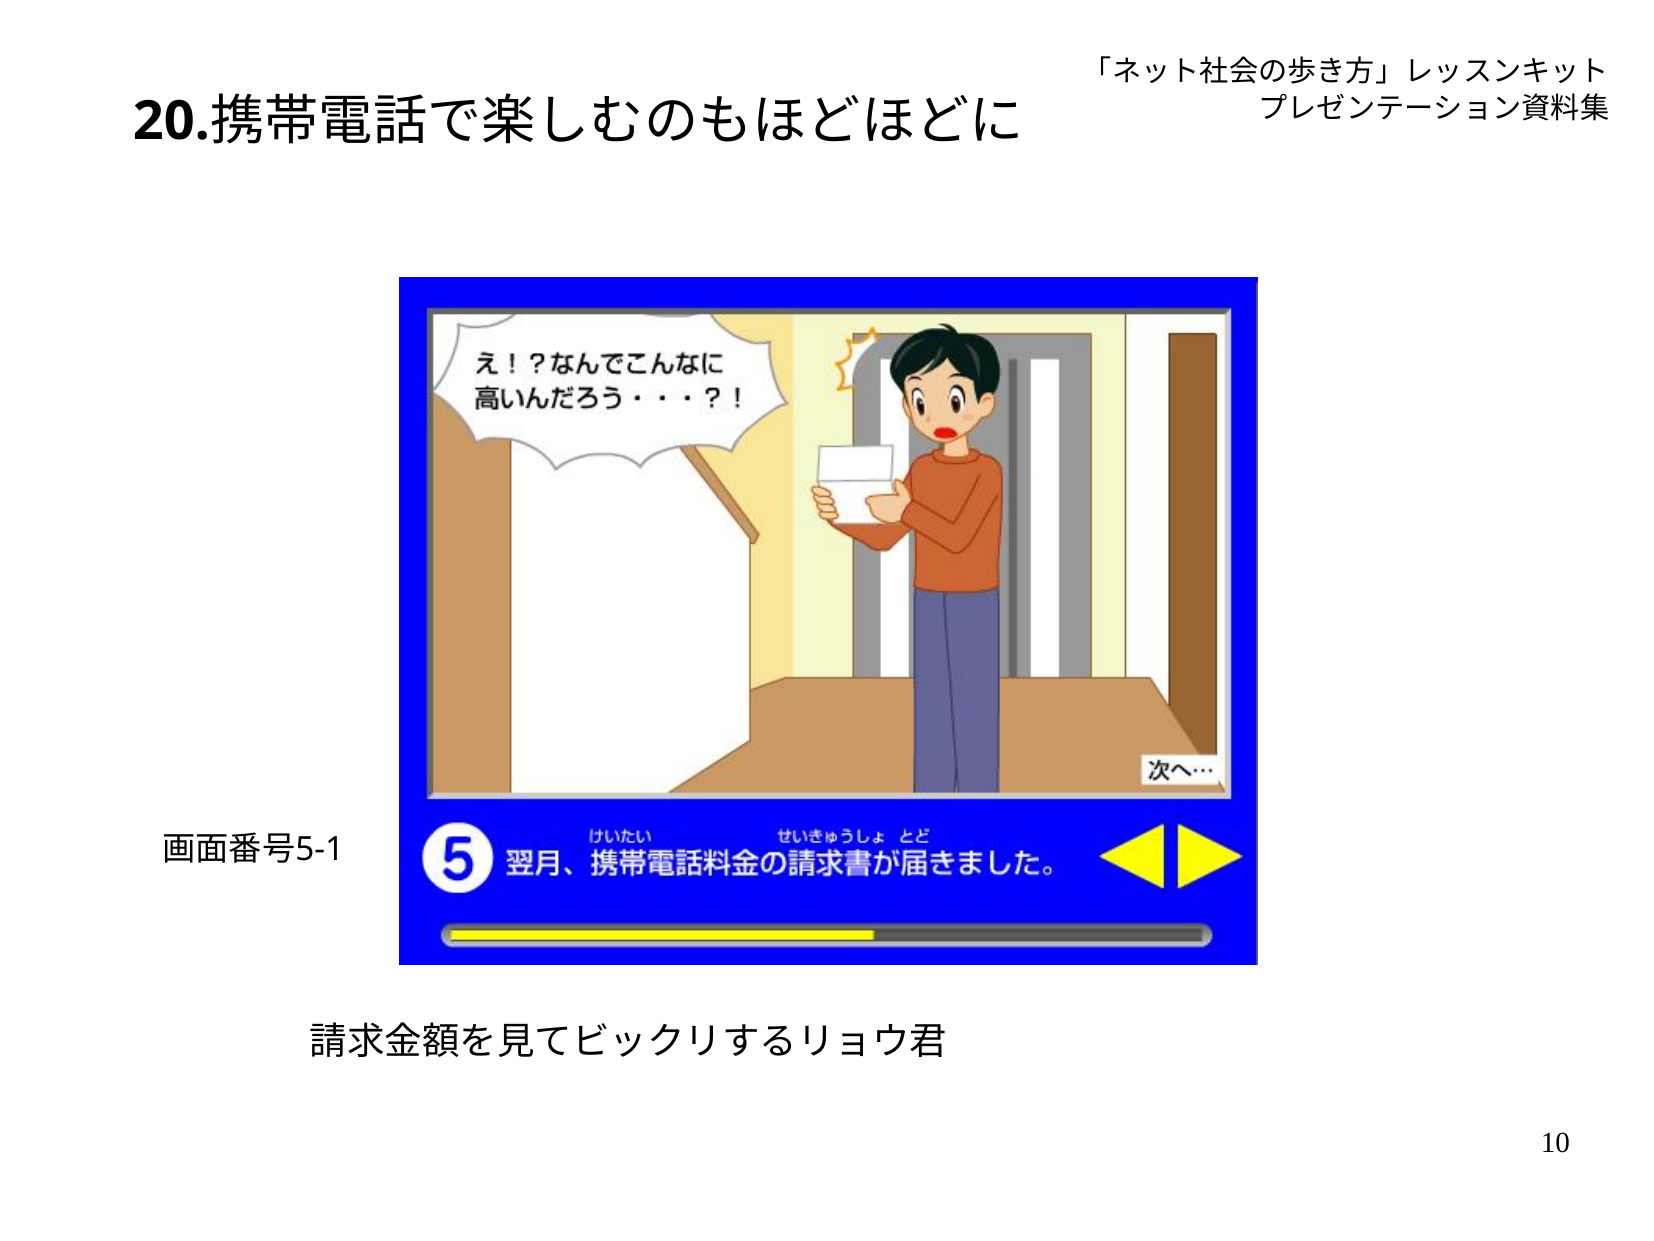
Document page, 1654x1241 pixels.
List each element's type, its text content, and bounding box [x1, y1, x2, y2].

text_box 画面番号5-1 [147, 826, 384, 875]
text_box 20.携帯電話で楽しむのもほどほどに [118, 88, 1093, 158]
text_box 「ネット社会の歩き方」レッスンキット プレゼンテーション資料集 [1062, 44, 1625, 134]
text_box 請求金額を見てビックリするリョウ君 [295, 1003, 1477, 1074]
picture [399, 277, 1258, 965]
